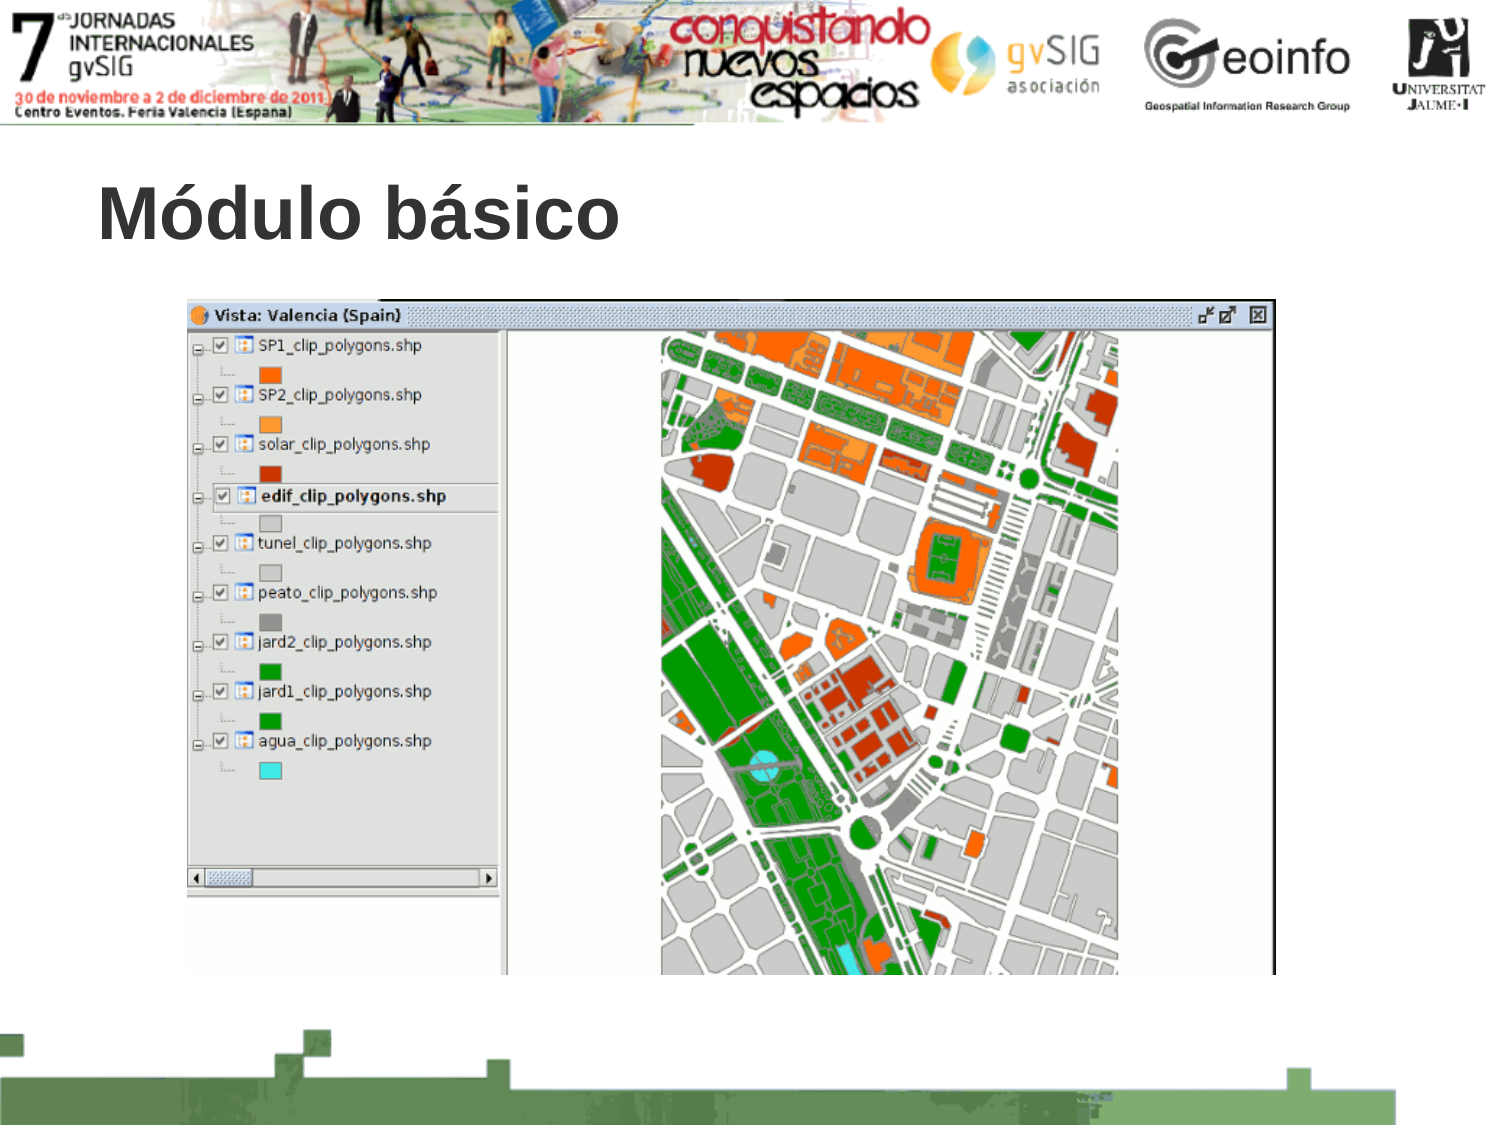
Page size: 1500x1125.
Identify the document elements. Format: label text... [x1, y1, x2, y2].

picture [0, 0, 1500, 1125]
title Módulo básico [97, 155, 1401, 273]
